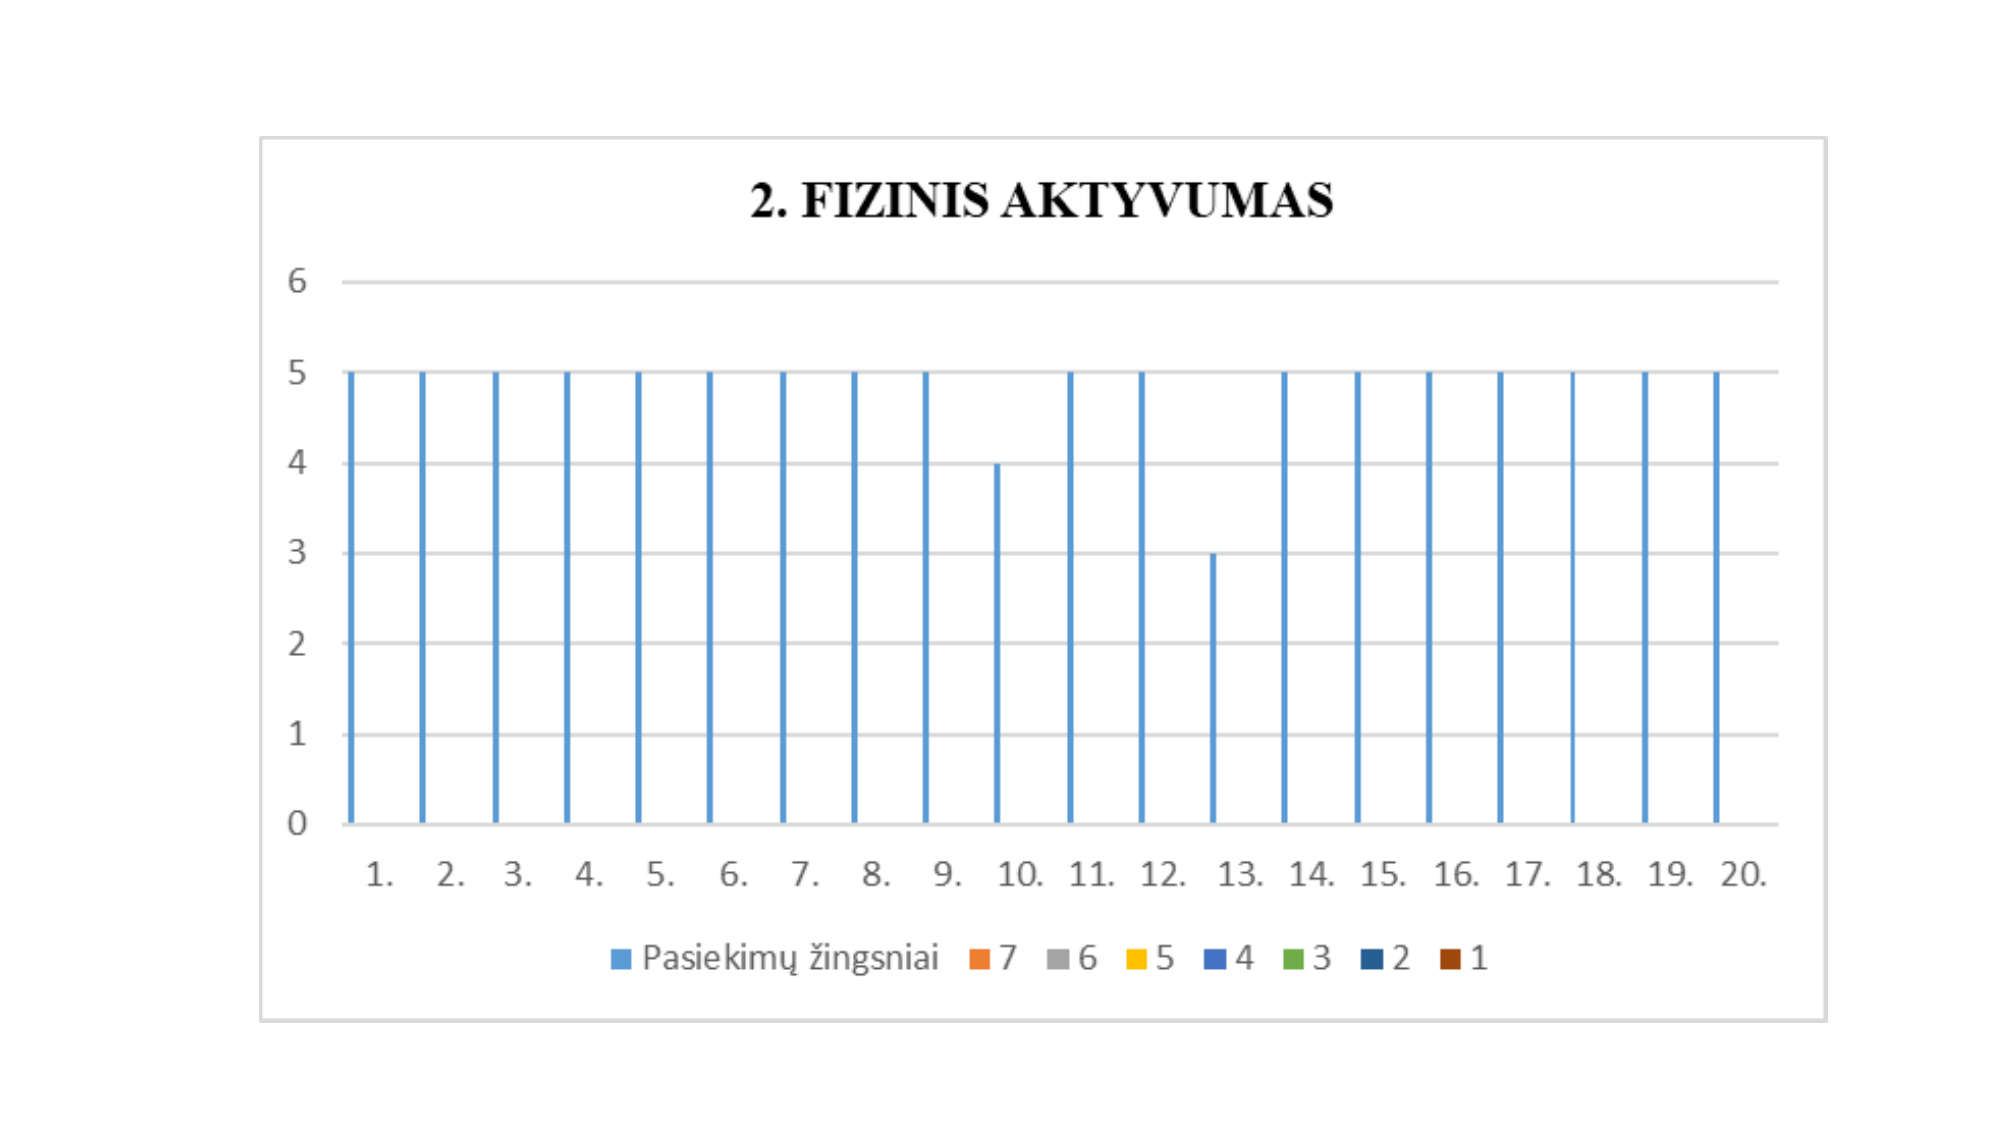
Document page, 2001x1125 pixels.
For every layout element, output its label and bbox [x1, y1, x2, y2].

picture [259, 136, 1828, 1023]
